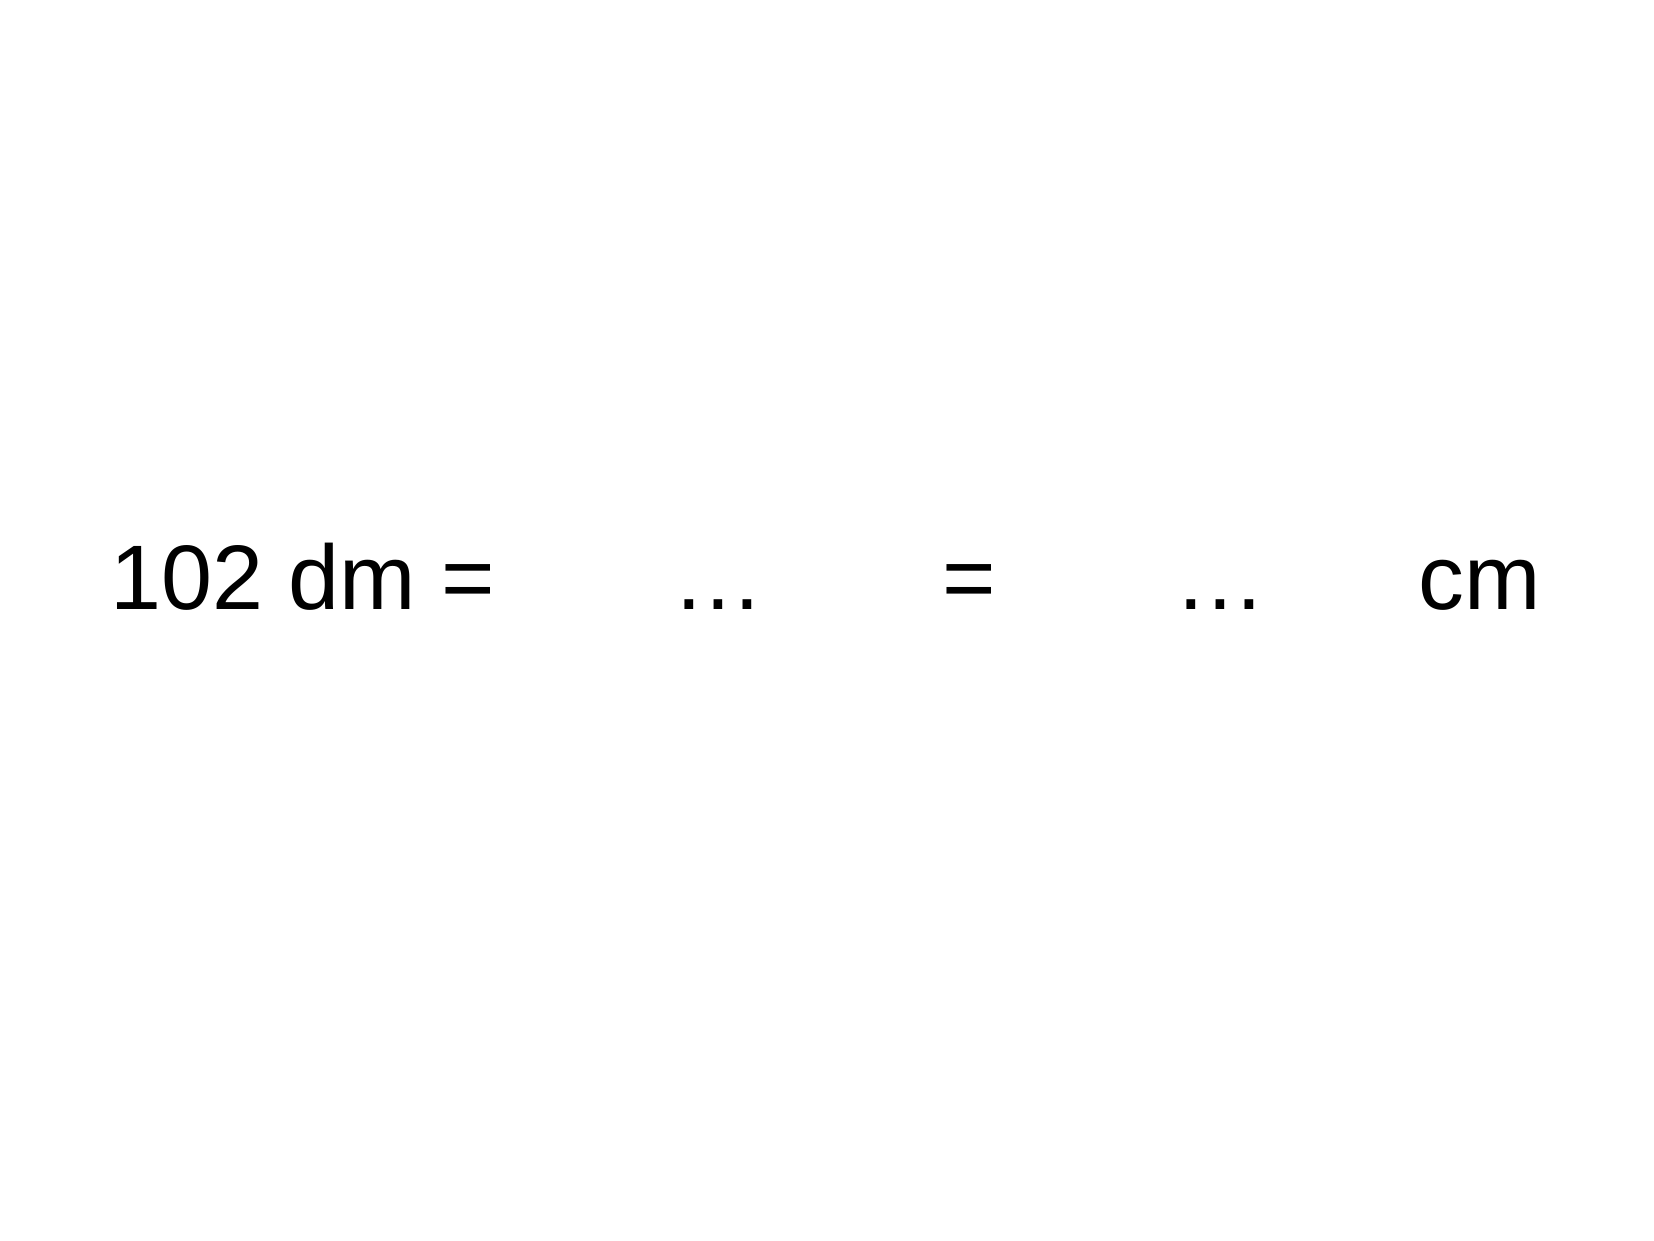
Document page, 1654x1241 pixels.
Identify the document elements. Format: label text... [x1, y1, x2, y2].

subtitle 102 dm = … = … cm [82, 47, 1571, 1109]
